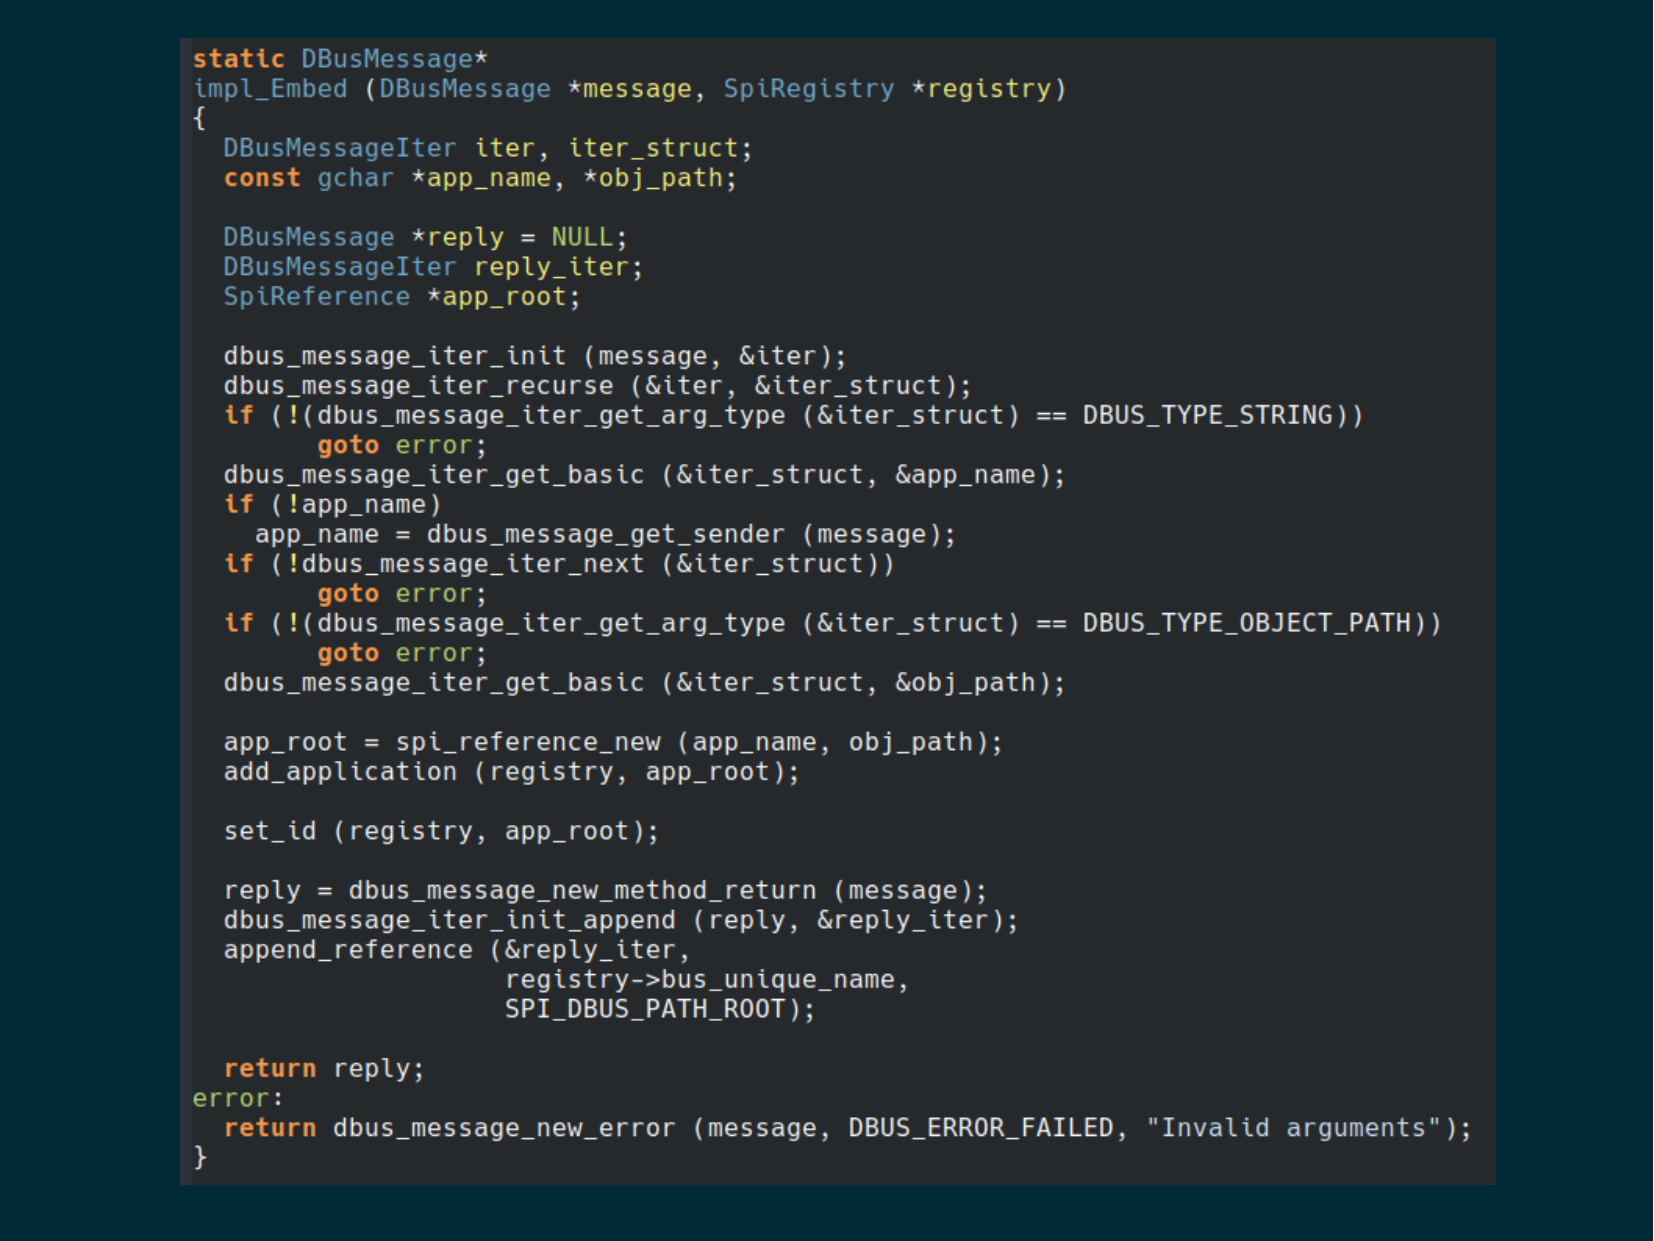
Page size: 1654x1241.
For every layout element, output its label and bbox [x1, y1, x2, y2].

picture [181, 39, 1495, 1184]
